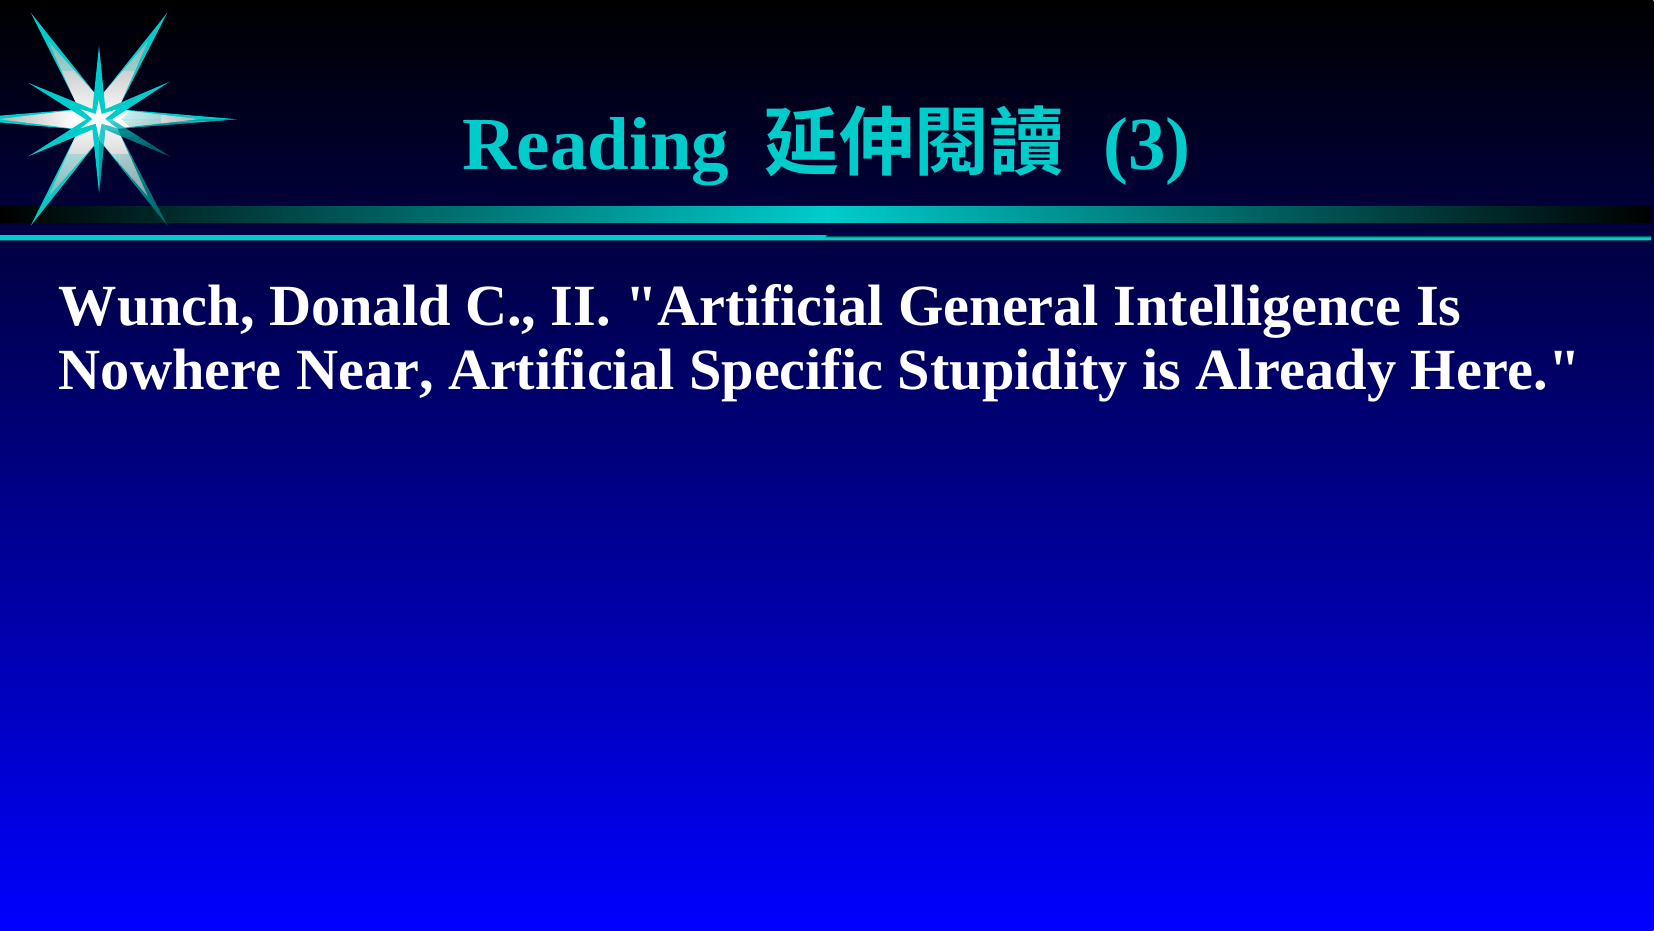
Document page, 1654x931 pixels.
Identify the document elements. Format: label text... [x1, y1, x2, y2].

text_box Wunch, Donald C., II. "Artificial General Intelligence Is Nowhere Near, Artificial Specific Stupidity is Already Here." [44, 265, 1610, 931]
title Reading 延伸閱讀 (3) [124, 59, 1530, 215]
